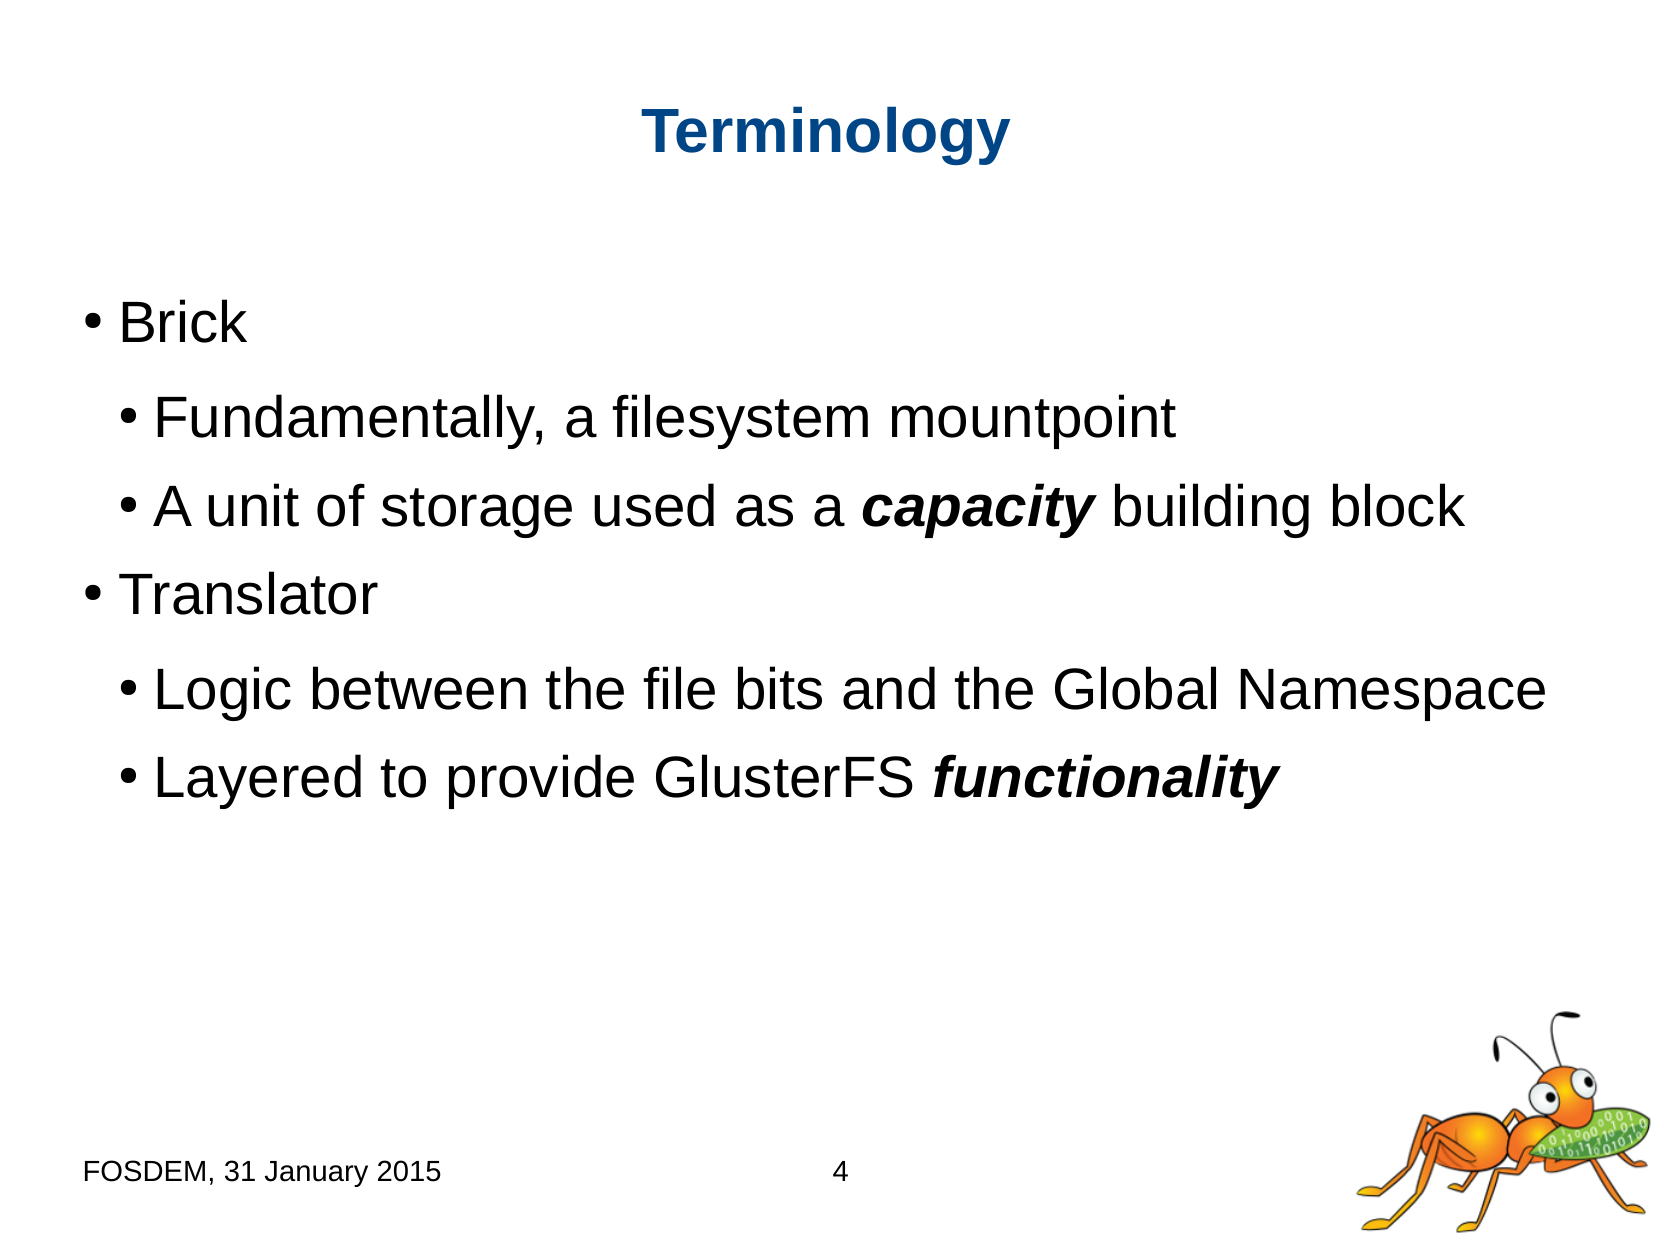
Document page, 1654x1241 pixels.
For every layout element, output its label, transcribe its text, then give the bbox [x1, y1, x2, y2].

title Terminology [82, 37, 1571, 226]
picture [1353, 1009, 1654, 1235]
list Brick Fundamentally, a filesystem mountpoint A unit of storage used as a capacity building block Translator Logic between the file bits and the Global Namespace Layered to provide GlusterFS functionality [82, 290, 1571, 1109]
